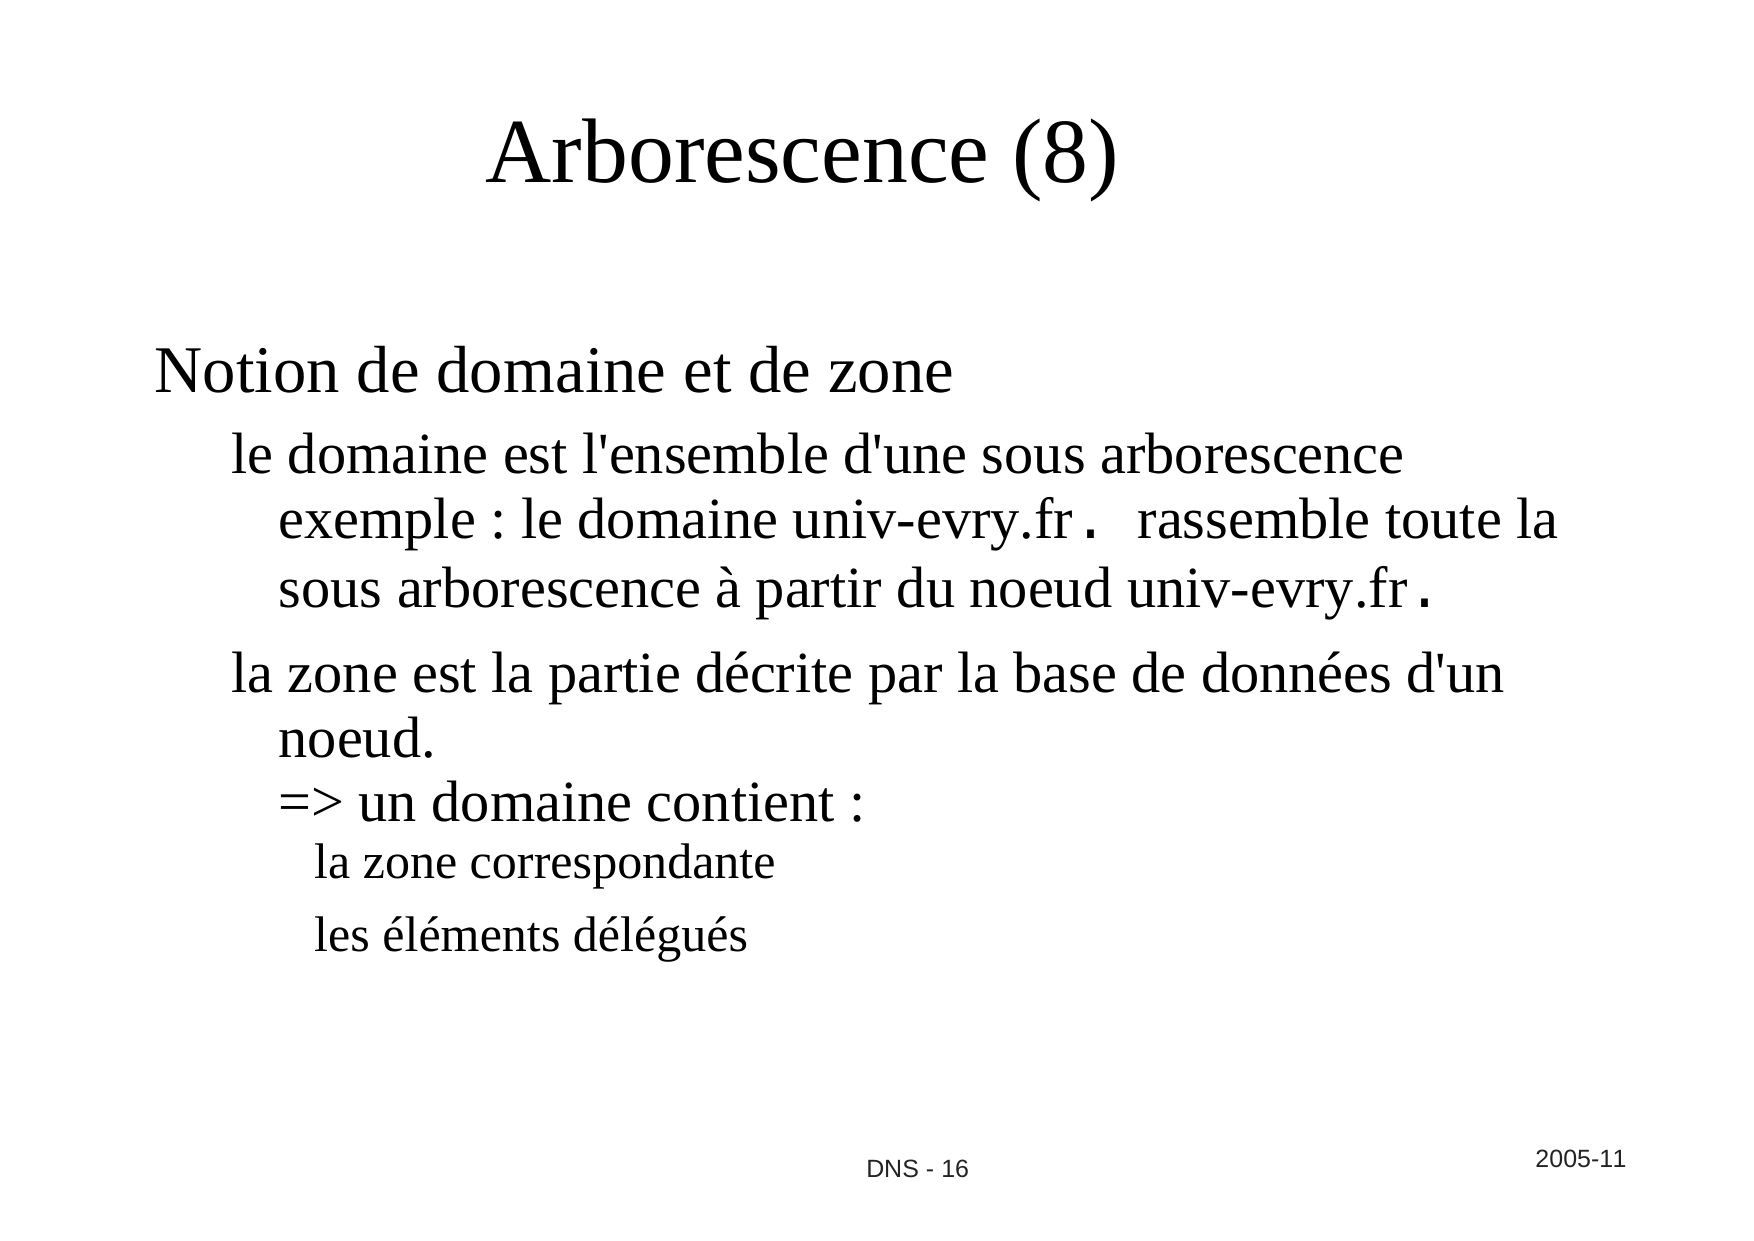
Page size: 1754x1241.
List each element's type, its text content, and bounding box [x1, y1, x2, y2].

title Arborescence (8) [112, 57, 1494, 246]
list Notion de domaine et de zone le domaine est l'ensemble d'une sous arborescence exemple : le domaine univ-evry.fr. rassemble toute la sous arborescence à partir du noeud univ-evry.fr. la zone est la partie décrite par la base de données d'un noeud. => un domaine contient : la zone correspondante les éléments délégués [121, 324, 1611, 1014]
